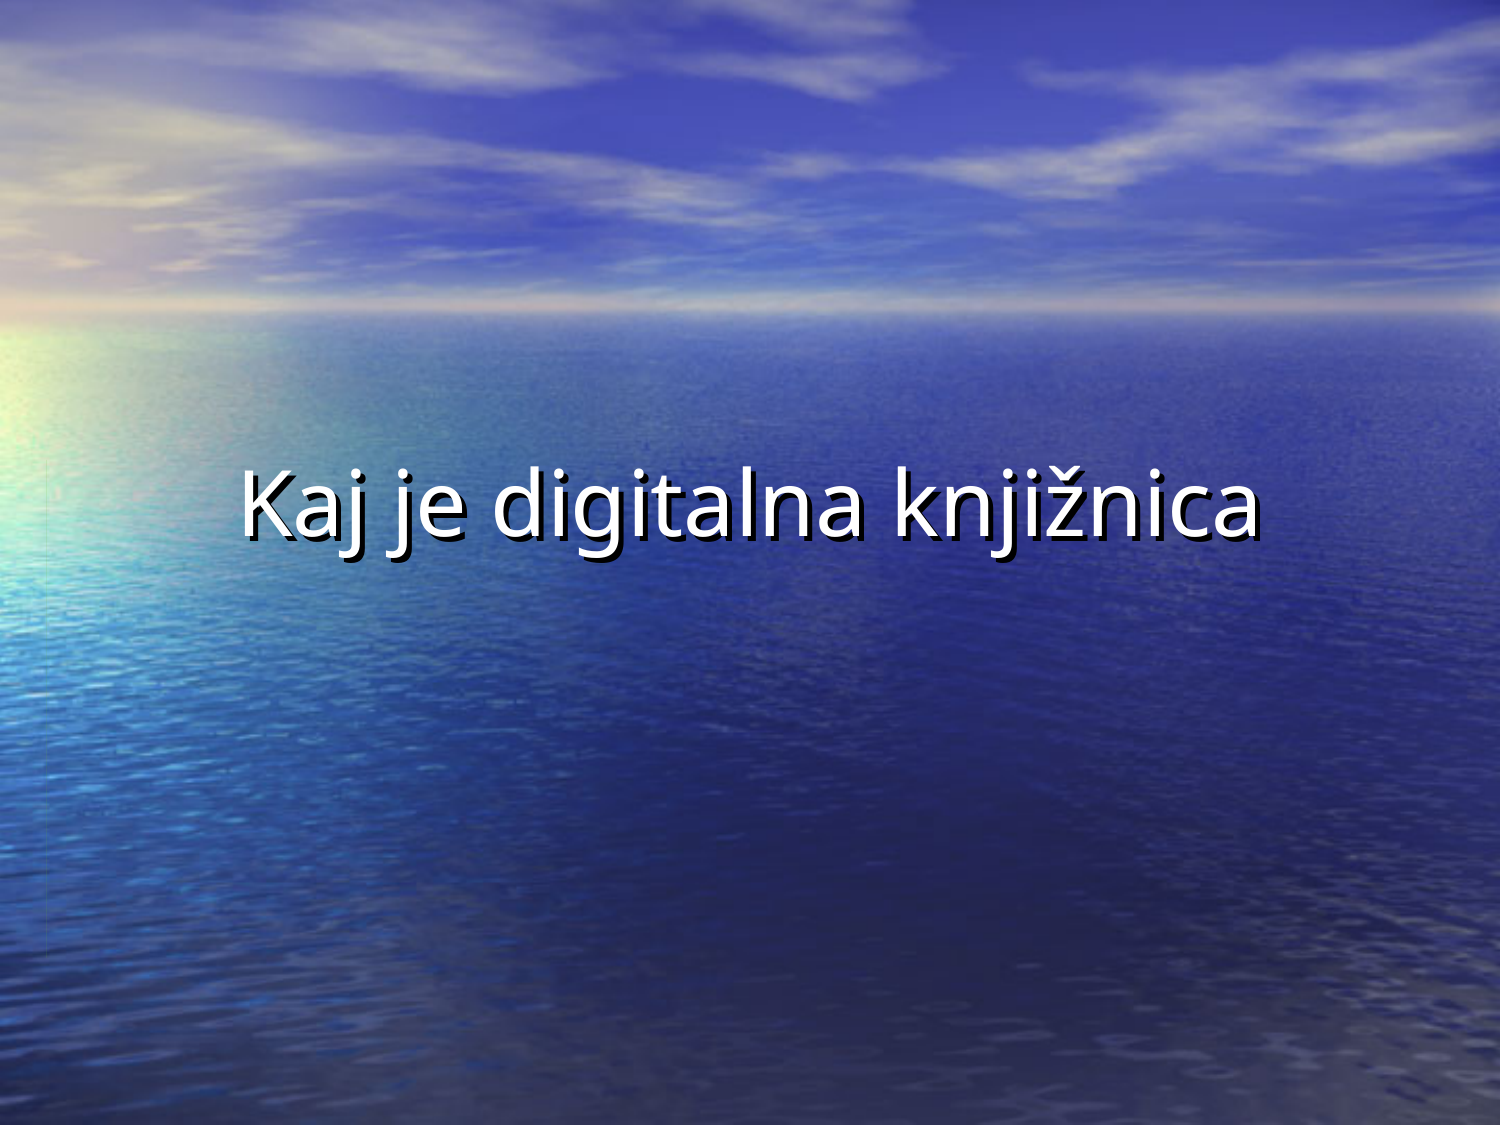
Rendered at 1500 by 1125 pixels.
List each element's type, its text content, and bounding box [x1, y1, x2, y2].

title Kaj je digitalna knjižnica [112, 327, 1388, 563]
picture [0, 0, 1500, 1125]
